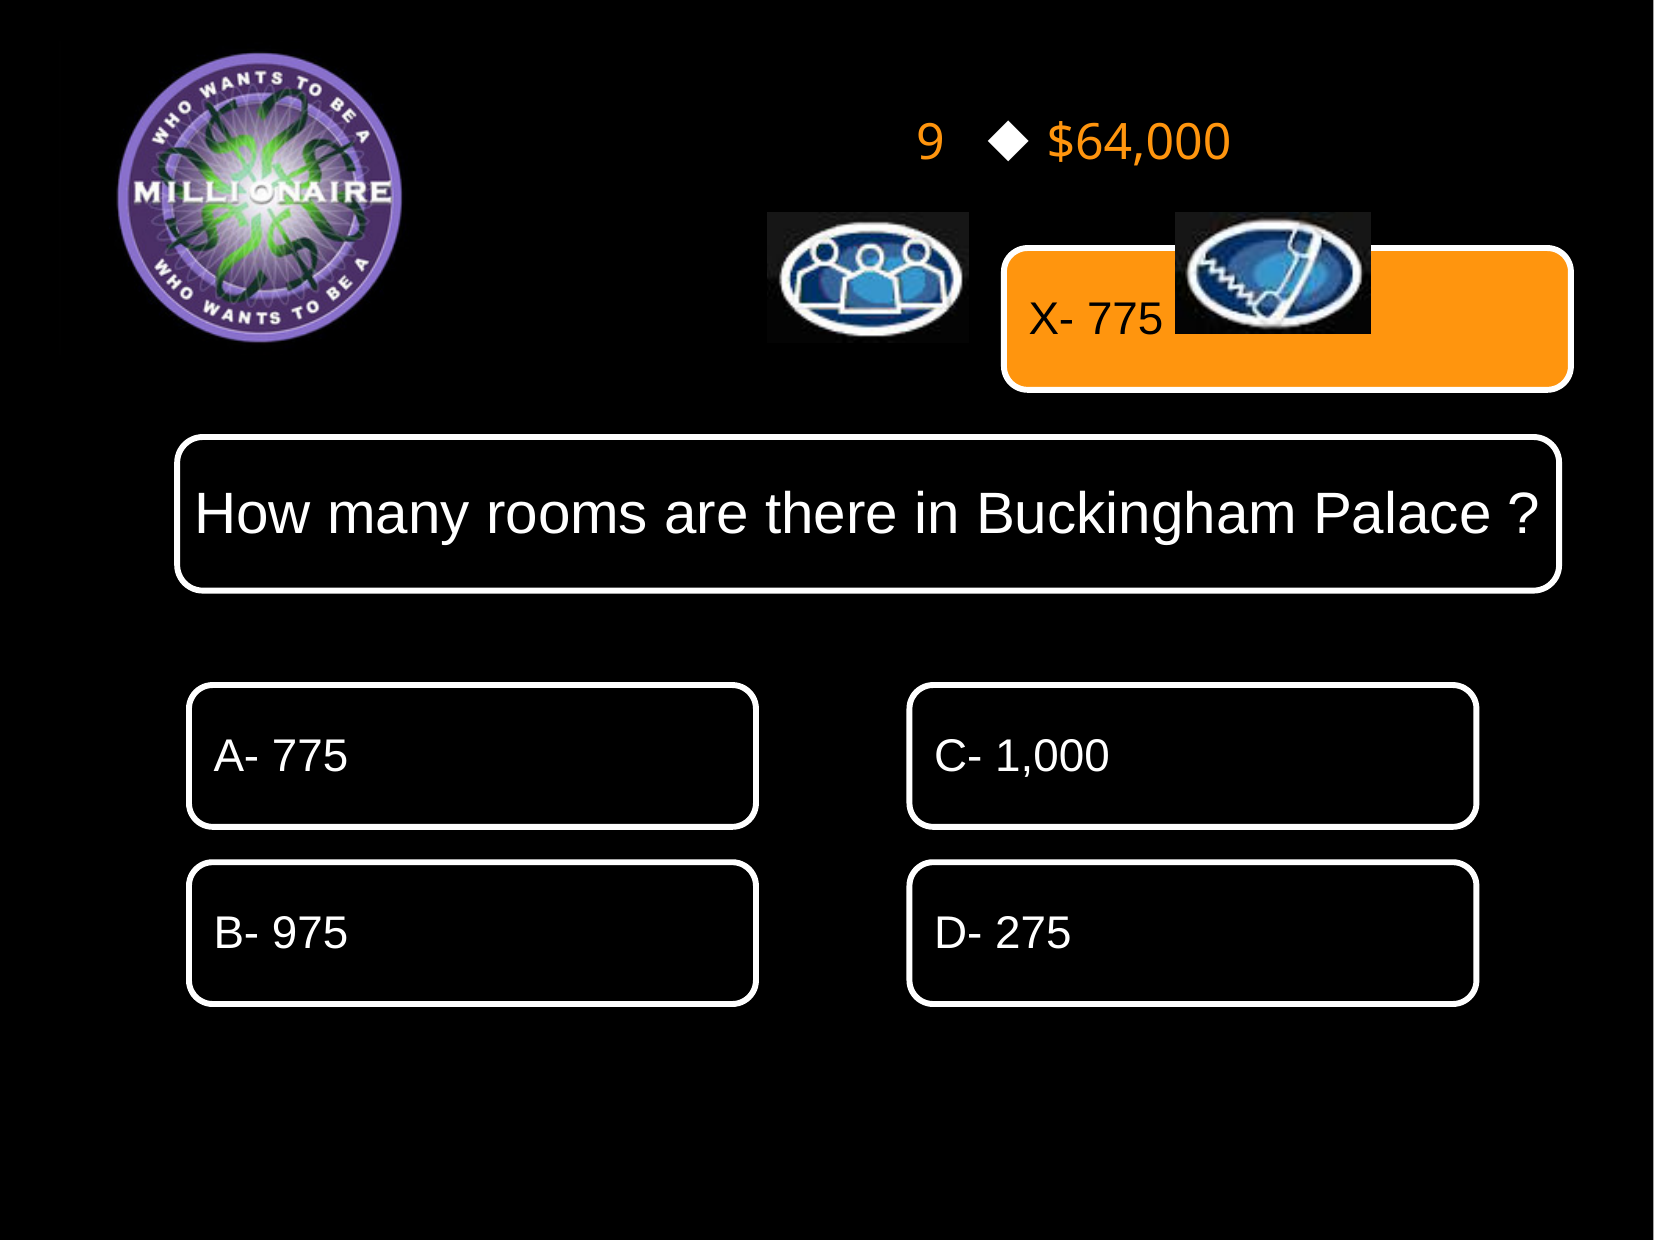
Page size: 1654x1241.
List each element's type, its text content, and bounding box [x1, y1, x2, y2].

text_box X- 775 [1003, 248, 1571, 390]
text_box B- 975 [188, 862, 756, 1004]
text_box A- 775 [188, 685, 756, 827]
text_box How many rooms are there in Buckingham Palace ? [177, 437, 1560, 591]
picture [767, 212, 969, 343]
text_box C- 1,000 [909, 685, 1477, 827]
picture [1175, 212, 1371, 334]
text_box 9  $64,000 [774, 106, 1458, 213]
picture [59, 41, 477, 355]
text_box D- 275 [909, 862, 1477, 1004]
